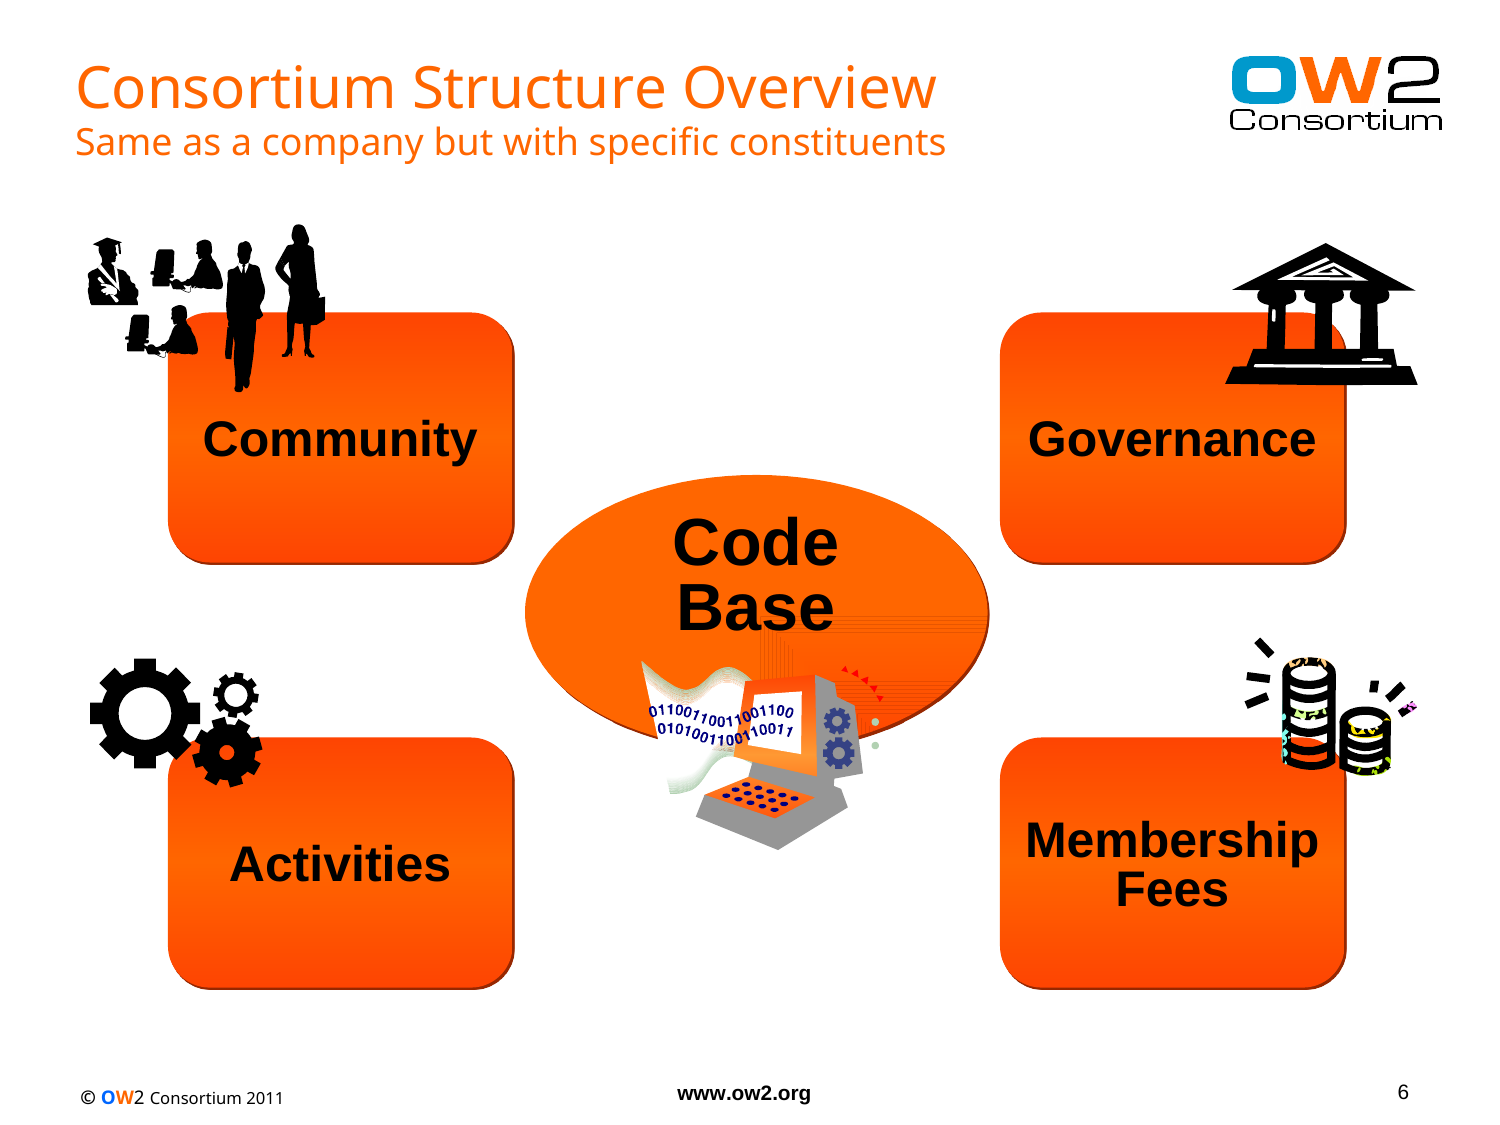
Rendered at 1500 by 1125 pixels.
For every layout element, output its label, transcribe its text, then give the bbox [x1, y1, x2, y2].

text_box Community [167, 312, 513, 563]
text_box Membership Fees [999, 737, 1345, 988]
text_box [871, 718, 879, 726]
picture [1224, 47, 1450, 134]
text_box Governance [999, 312, 1345, 563]
picture [87, 237, 201, 360]
picture [90, 658, 265, 790]
text_box Activities [167, 737, 513, 988]
text_box [851, 669, 859, 678]
text_box [876, 695, 884, 703]
picture [1244, 637, 1420, 778]
picture [273, 224, 328, 360]
text_box Code Base [525, 474, 988, 737]
picture [1224, 242, 1422, 389]
picture [150, 239, 268, 395]
text_box [841, 665, 849, 673]
text_box [641, 661, 863, 851]
text_box [871, 741, 879, 750]
title Consortium Structure Overview Same as a company but with specific constituents [74, 45, 1175, 185]
text_box [860, 676, 869, 685]
text_box [869, 685, 878, 693]
